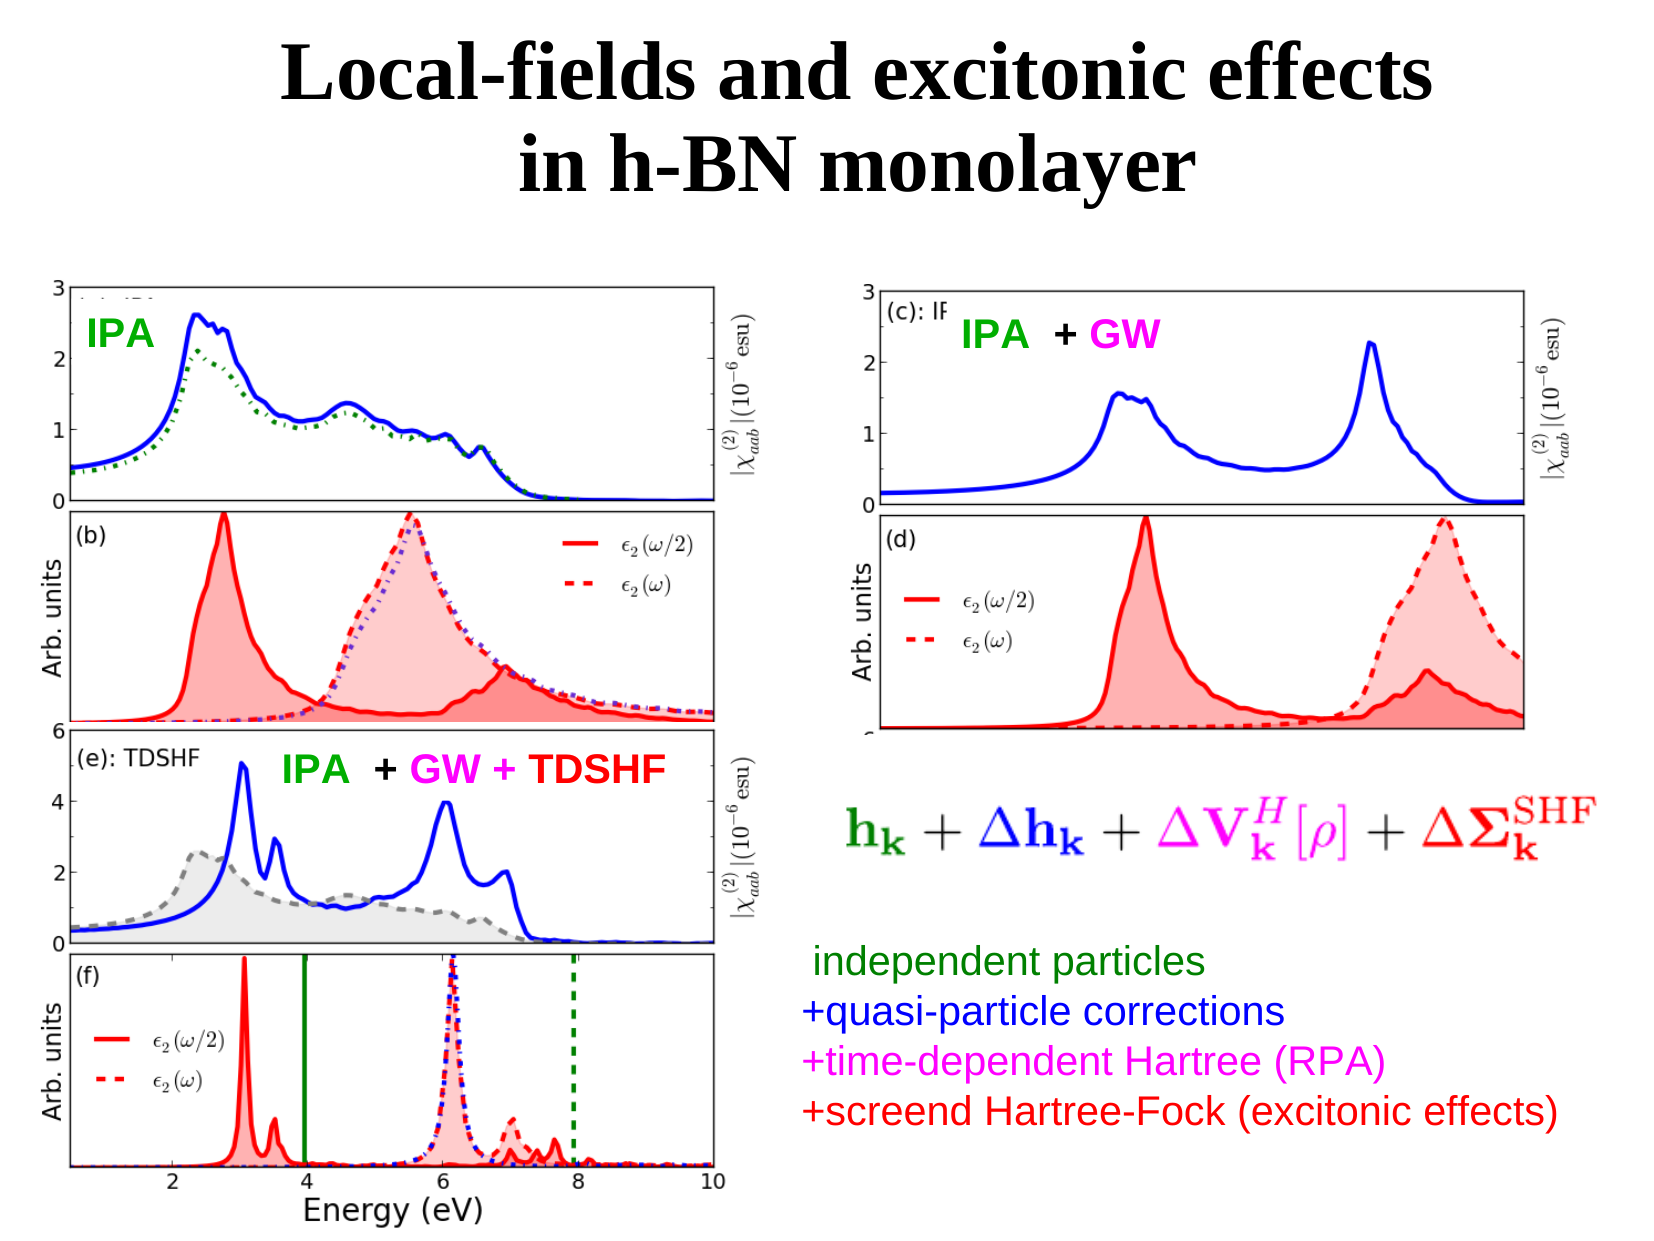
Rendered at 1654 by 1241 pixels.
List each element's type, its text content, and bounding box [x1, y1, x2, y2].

picture [833, 742, 1645, 908]
text_box independent particles +quasi-particle corrections +time-dependent Hartree (RPA) +screend Hartree-Fock (excitonic effects) [786, 926, 1576, 1142]
title Local-fields and excitonic effects in h-BN monolayer [90, 0, 1627, 241]
text_box IPA [71, 298, 174, 365]
picture [810, 284, 1592, 735]
text_box IPA + GW [946, 299, 1179, 366]
text_box IPA + GW + TDSHF [266, 734, 708, 801]
picture [0, 259, 782, 1241]
